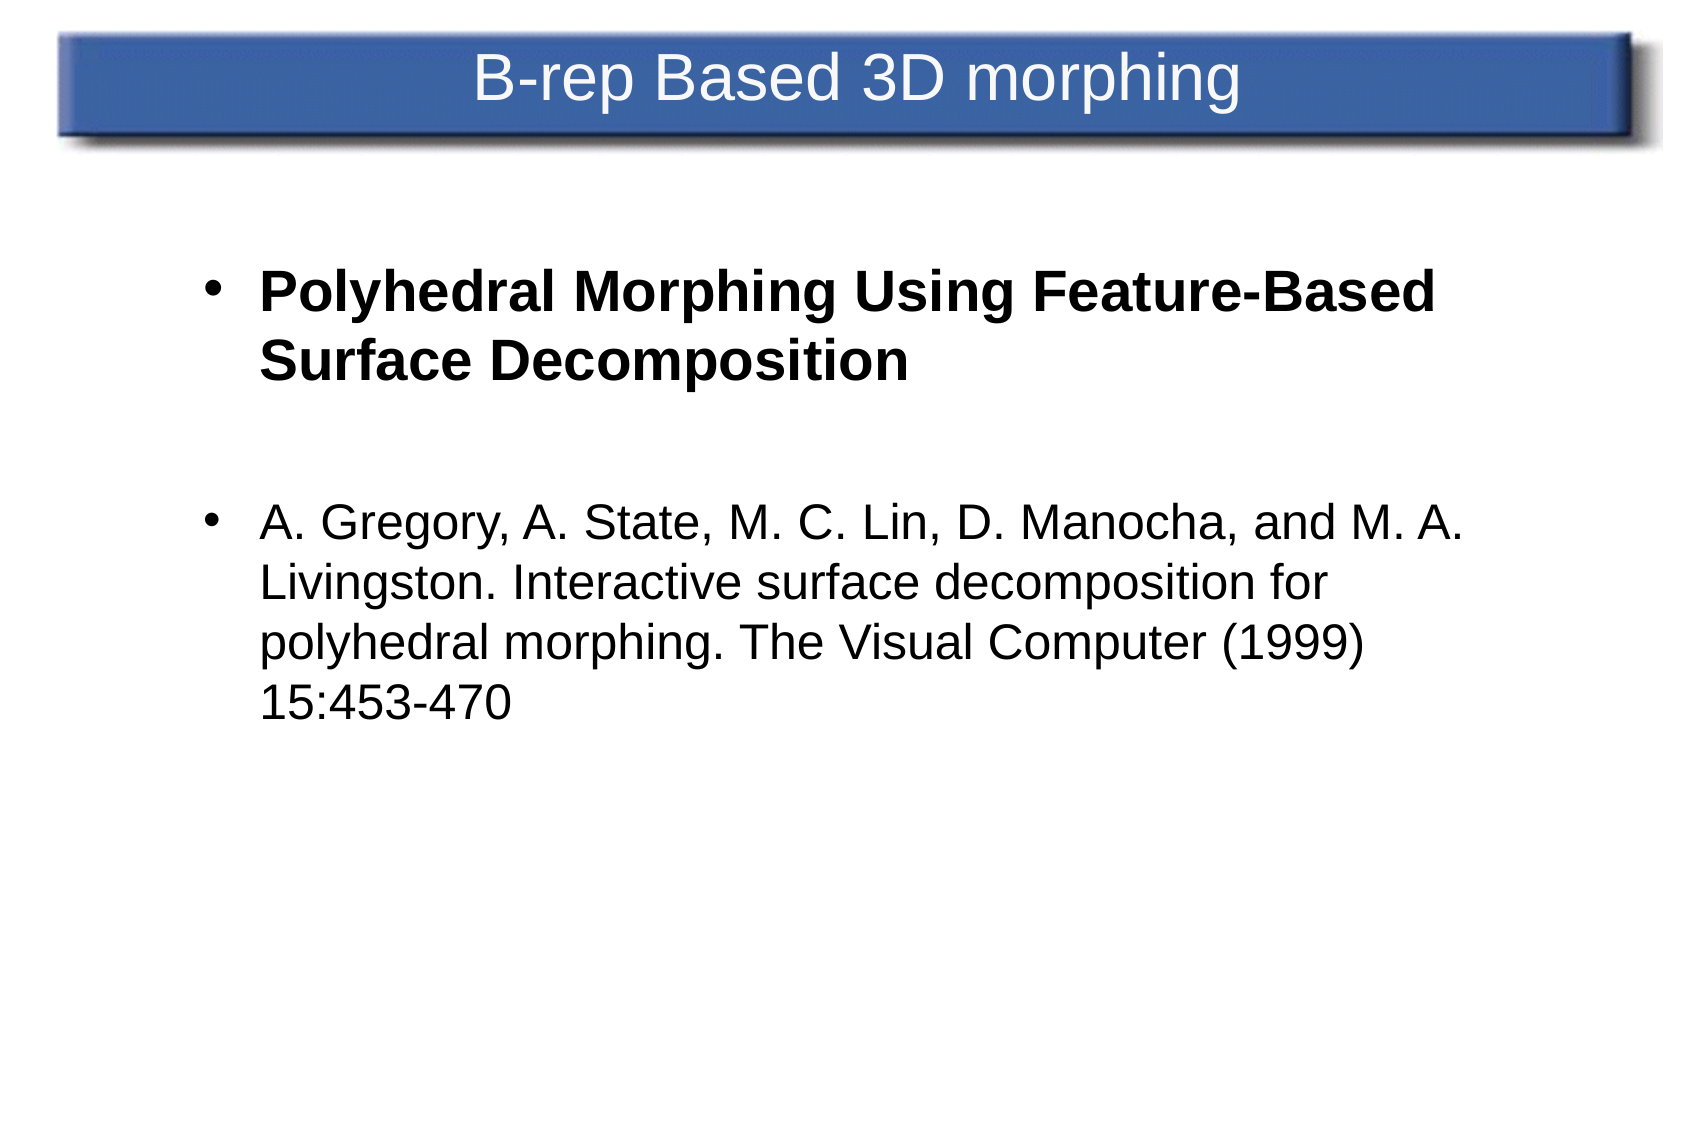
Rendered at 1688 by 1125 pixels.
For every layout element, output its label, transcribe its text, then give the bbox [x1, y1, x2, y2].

list Polyhedral Morphing Using Feature-Based Surface Decomposition A. Gregory, A. State, M. C. Lin, D. Manocha, and M. A. Livingston. Interactive surface decomposition for polyhedral morphing. The Visual Computer (1999) 15:453-470 [188, 245, 1500, 1013]
picture [56, 29, 1663, 156]
title B-rep Based 3D morphing [188, 23, 1509, 124]
